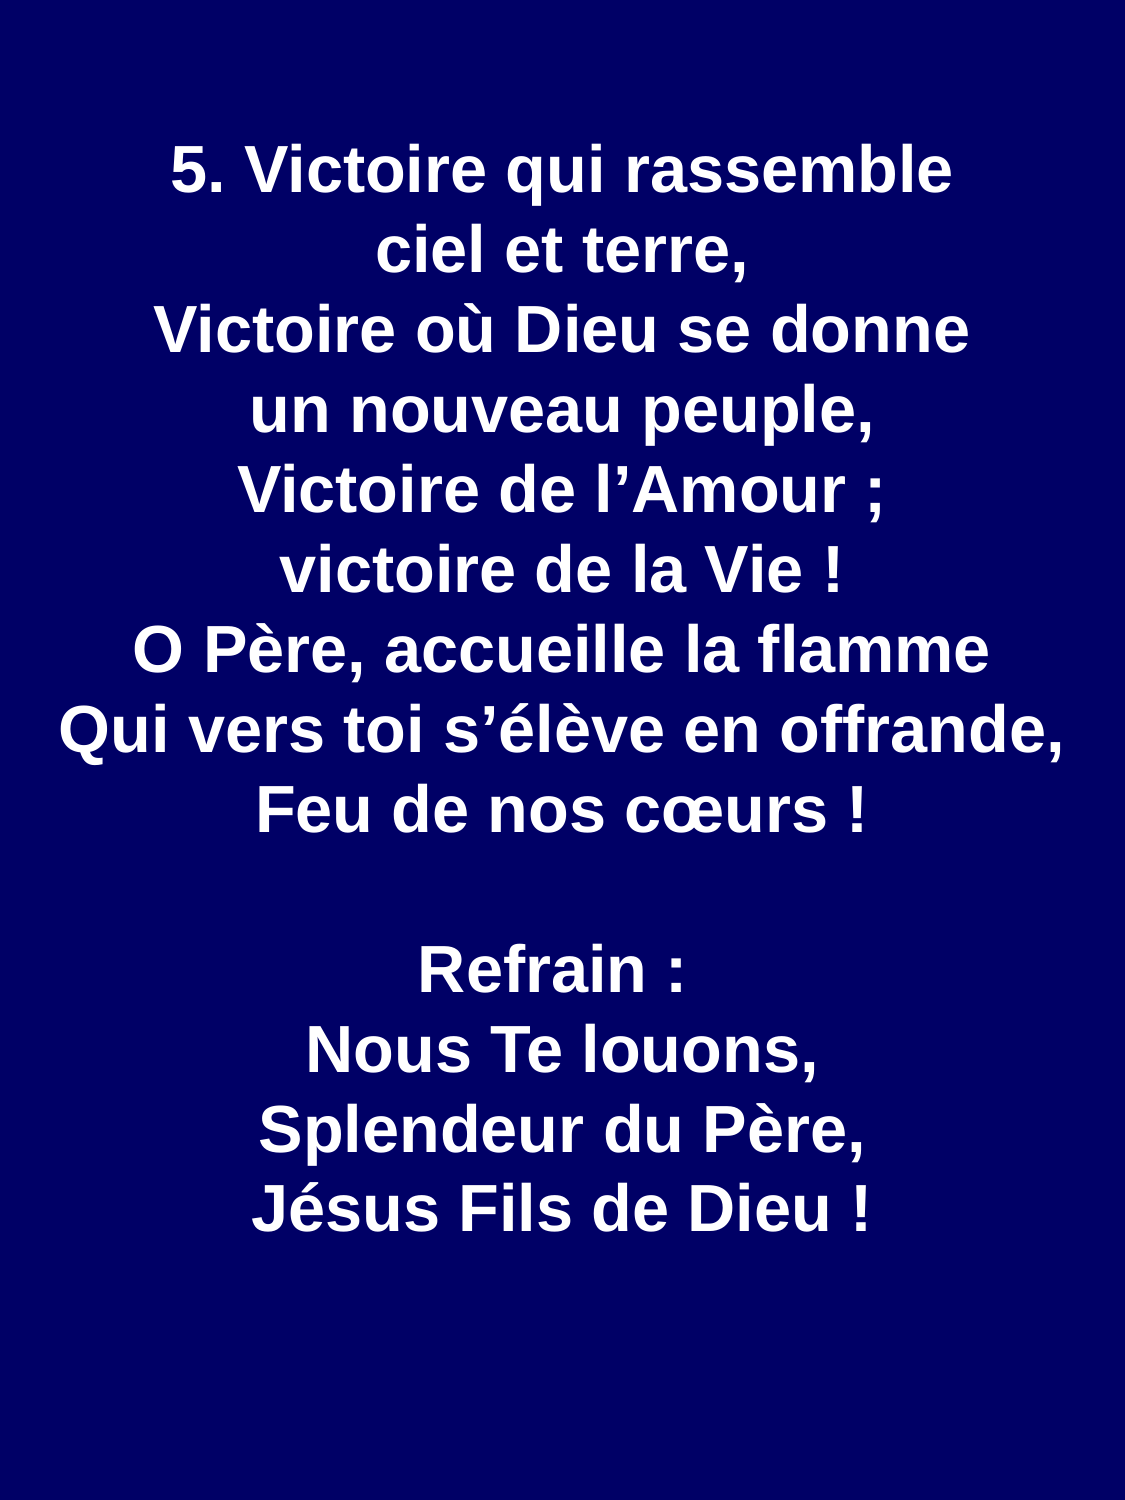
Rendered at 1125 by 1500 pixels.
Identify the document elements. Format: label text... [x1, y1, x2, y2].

text_box 5. Victoire qui rassemble ciel et terre, Victoire où Dieu se donne un nouveau peuple, Victoire de l’Amour ; victoire de la Vie ! O Père, accueille la flamme Qui vers toi s’élève en offrande, Feu de nos cœurs ! Refrain : Nous Te louons, Splendeur du Père, Jésus Fils de Dieu ! [0, 118, 1125, 1332]
